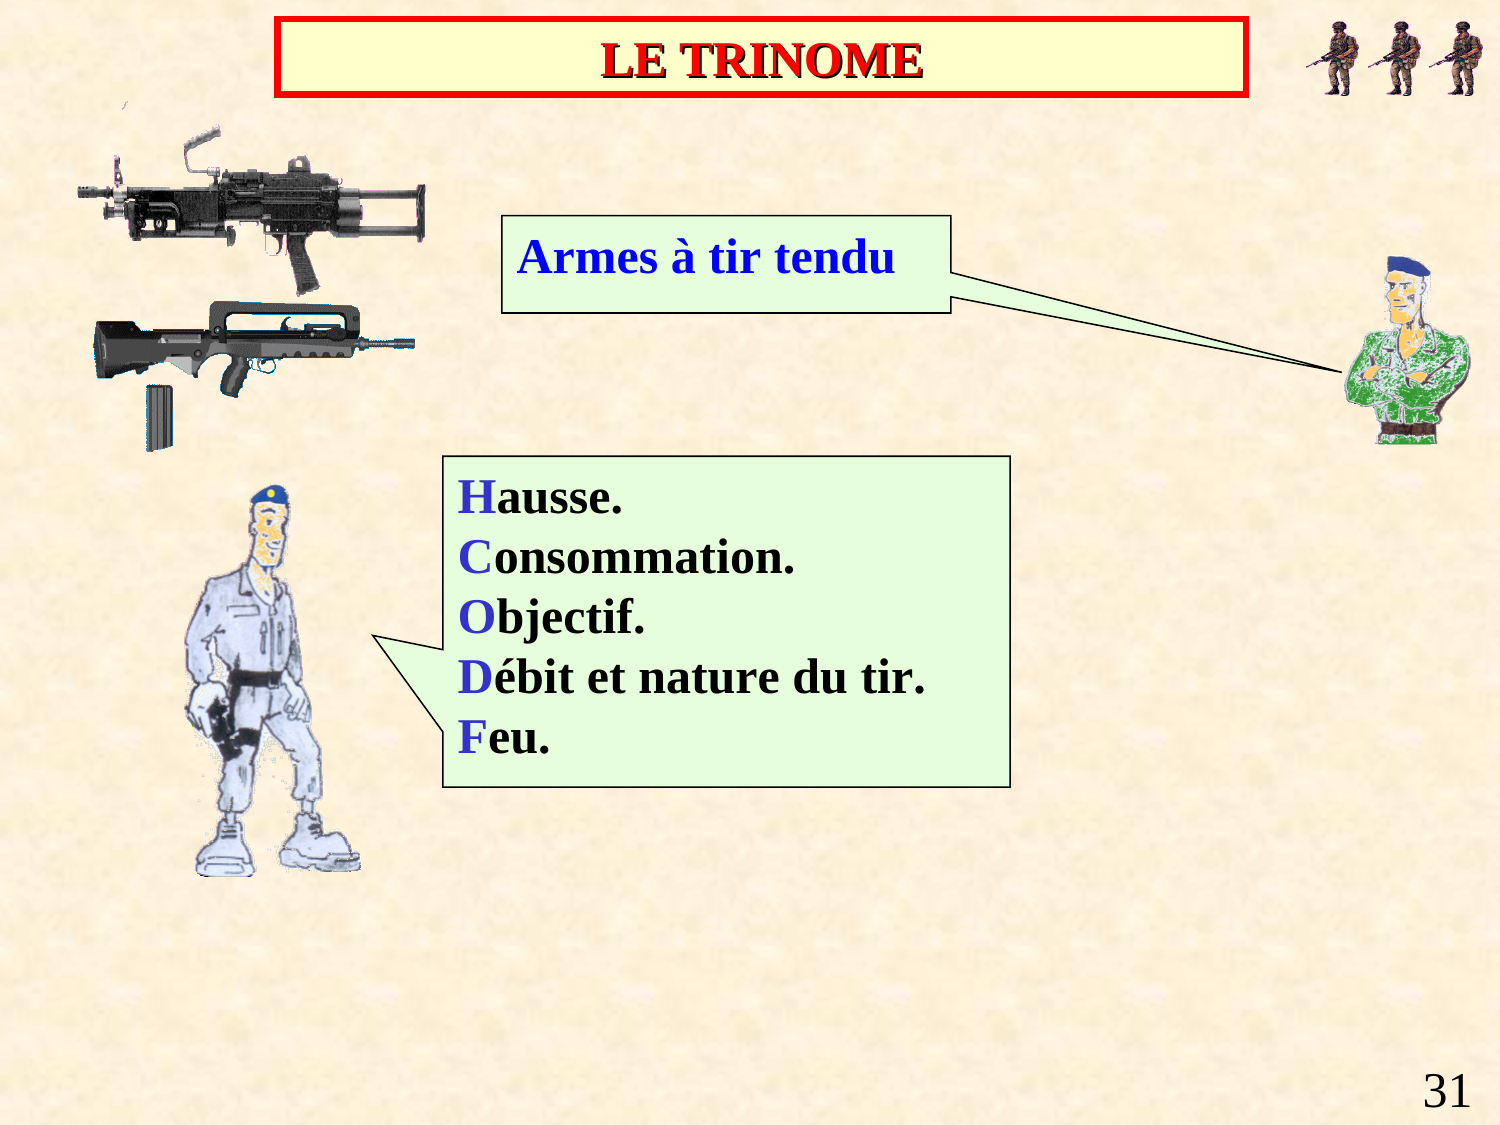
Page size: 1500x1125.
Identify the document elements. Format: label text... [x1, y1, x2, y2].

chart [88, 290, 418, 454]
picture [0, 0, 1500, 1125]
text_box LE TRINOME [277, 18, 1247, 95]
text_box Hausse. Consommation. Objectif. Débit et nature du tir. Feu. [372, 456, 1011, 788]
text_box Armes à tir tendu [501, 215, 1342, 373]
